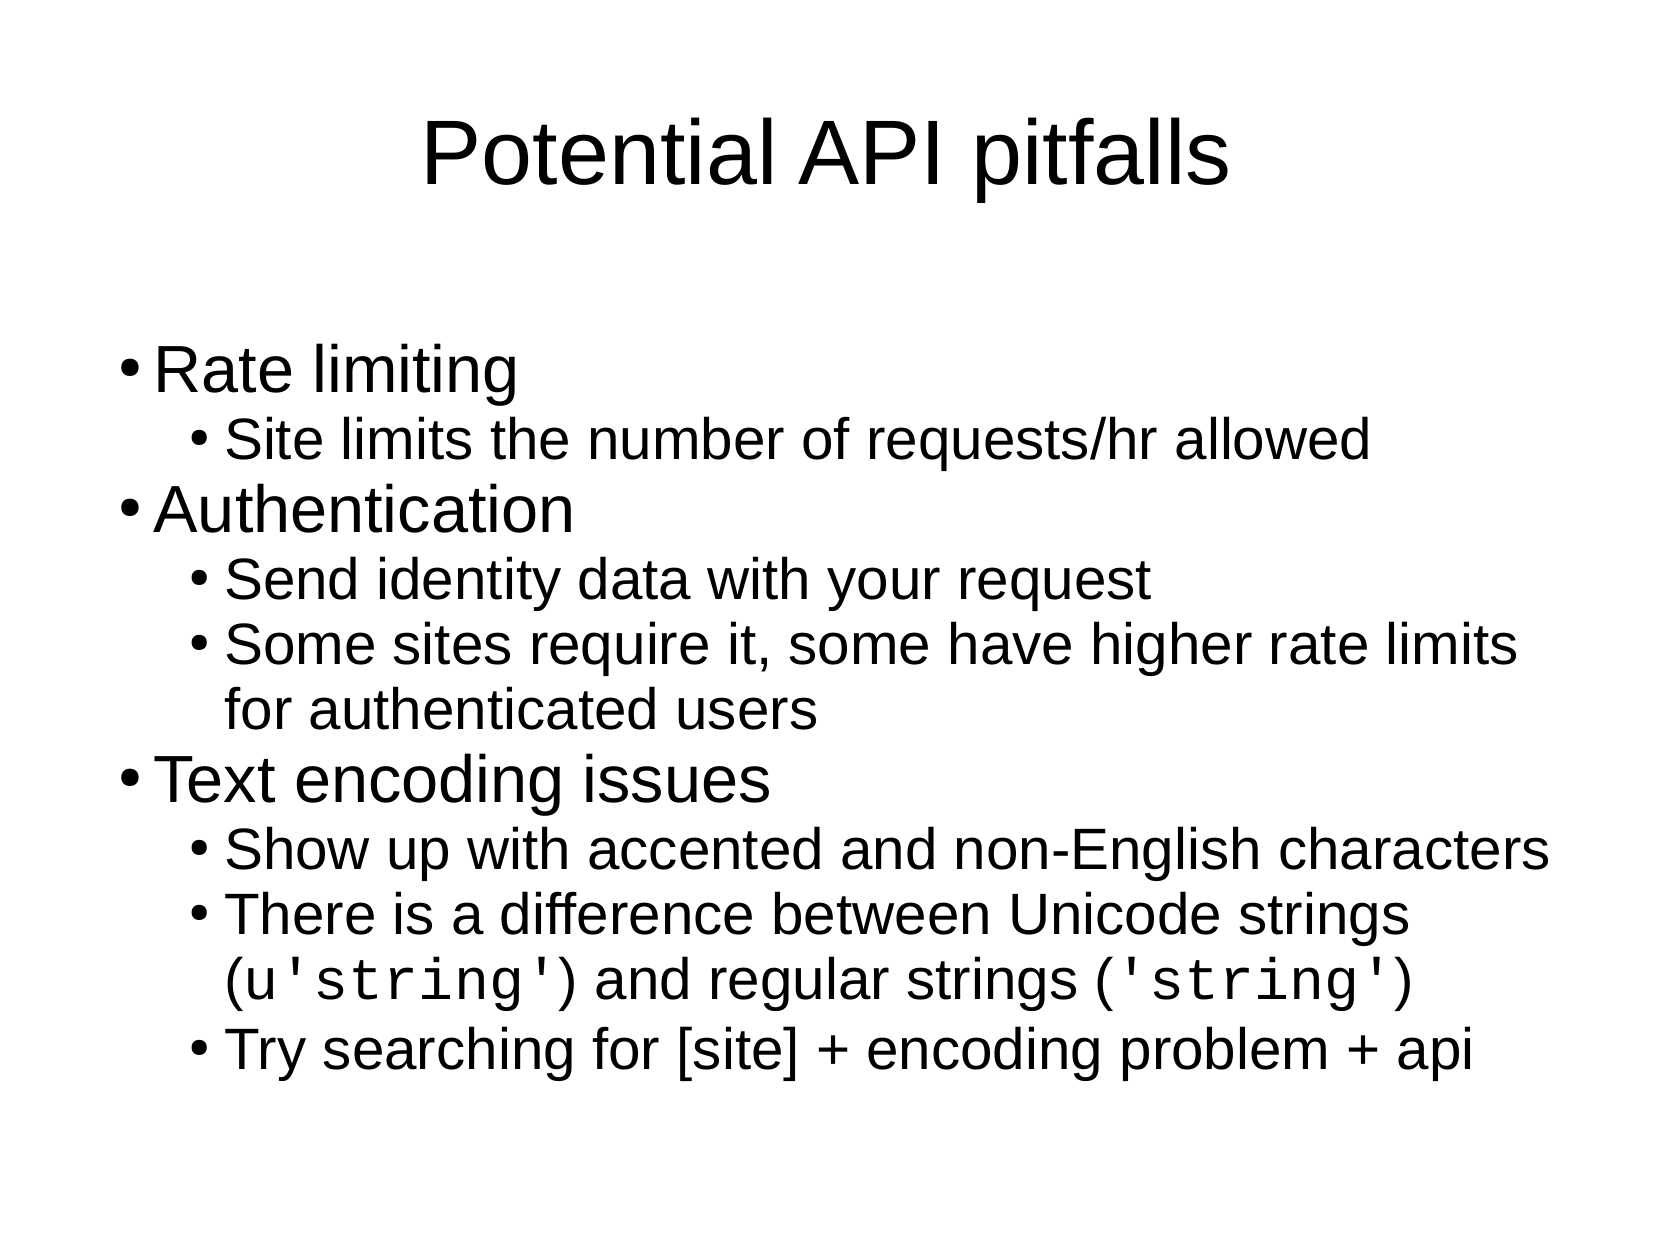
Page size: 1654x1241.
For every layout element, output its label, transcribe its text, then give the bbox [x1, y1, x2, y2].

title Potential API pitfalls [82, 49, 1571, 257]
subtitle Rate limiting Site limits the number of requests/hr allowed Authentication Send identity data with your request Some sites require it, some have higher rate limits for authenticated users Text encoding issues Show up with accented and non-English characters There is a difference between Unicode strings (u'string') and regular strings ('string') Try searching for [site] + encoding problem + api [82, 257, 1571, 1113]
